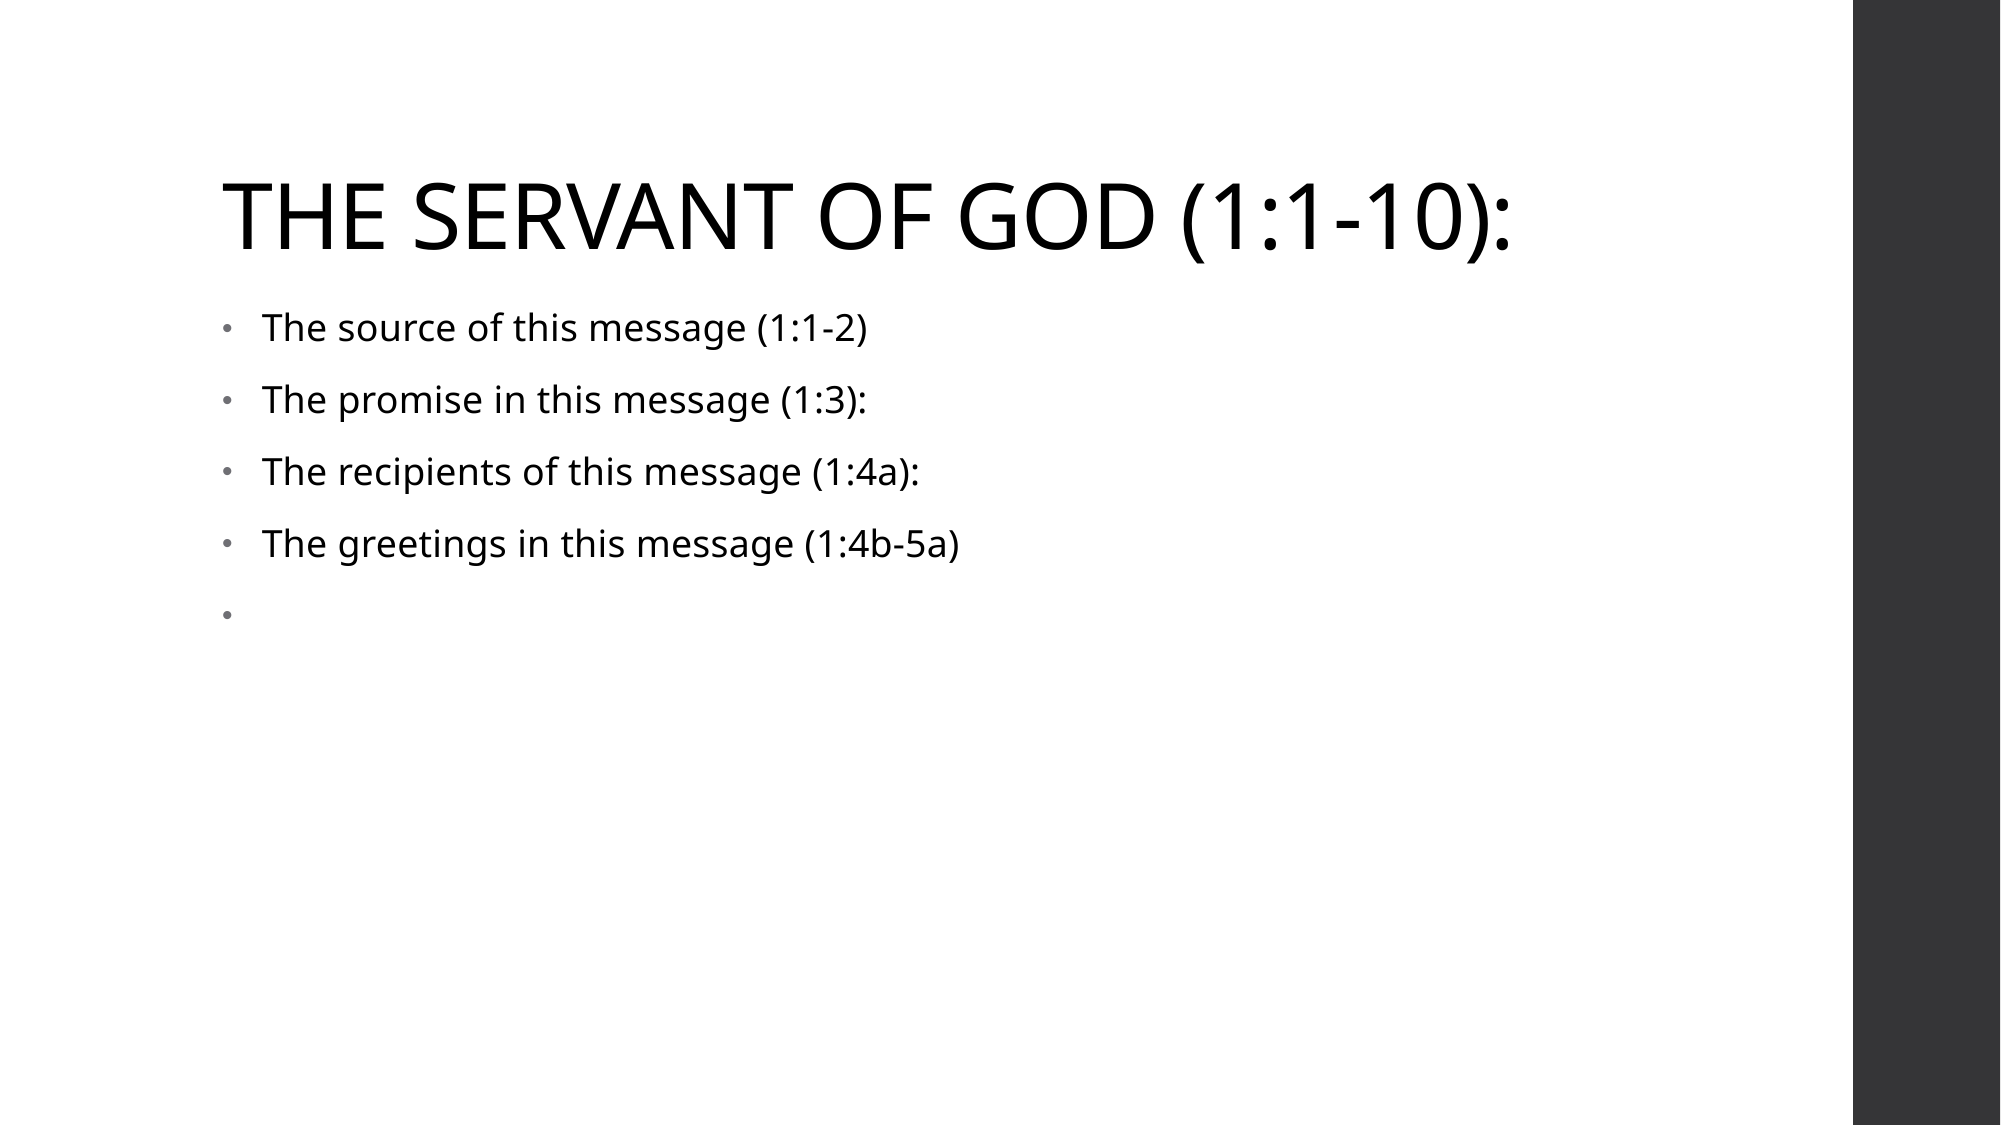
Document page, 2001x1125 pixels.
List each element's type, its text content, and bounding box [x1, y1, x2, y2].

title THE SERVANT OF GOD (1:1-10): [206, 60, 1797, 278]
list The source of this message (1:1-2) The promise in this message (1:3): The recipients of this message (1:4a): The greetings in this message (1:4b-5a) [206, 299, 1617, 1014]
